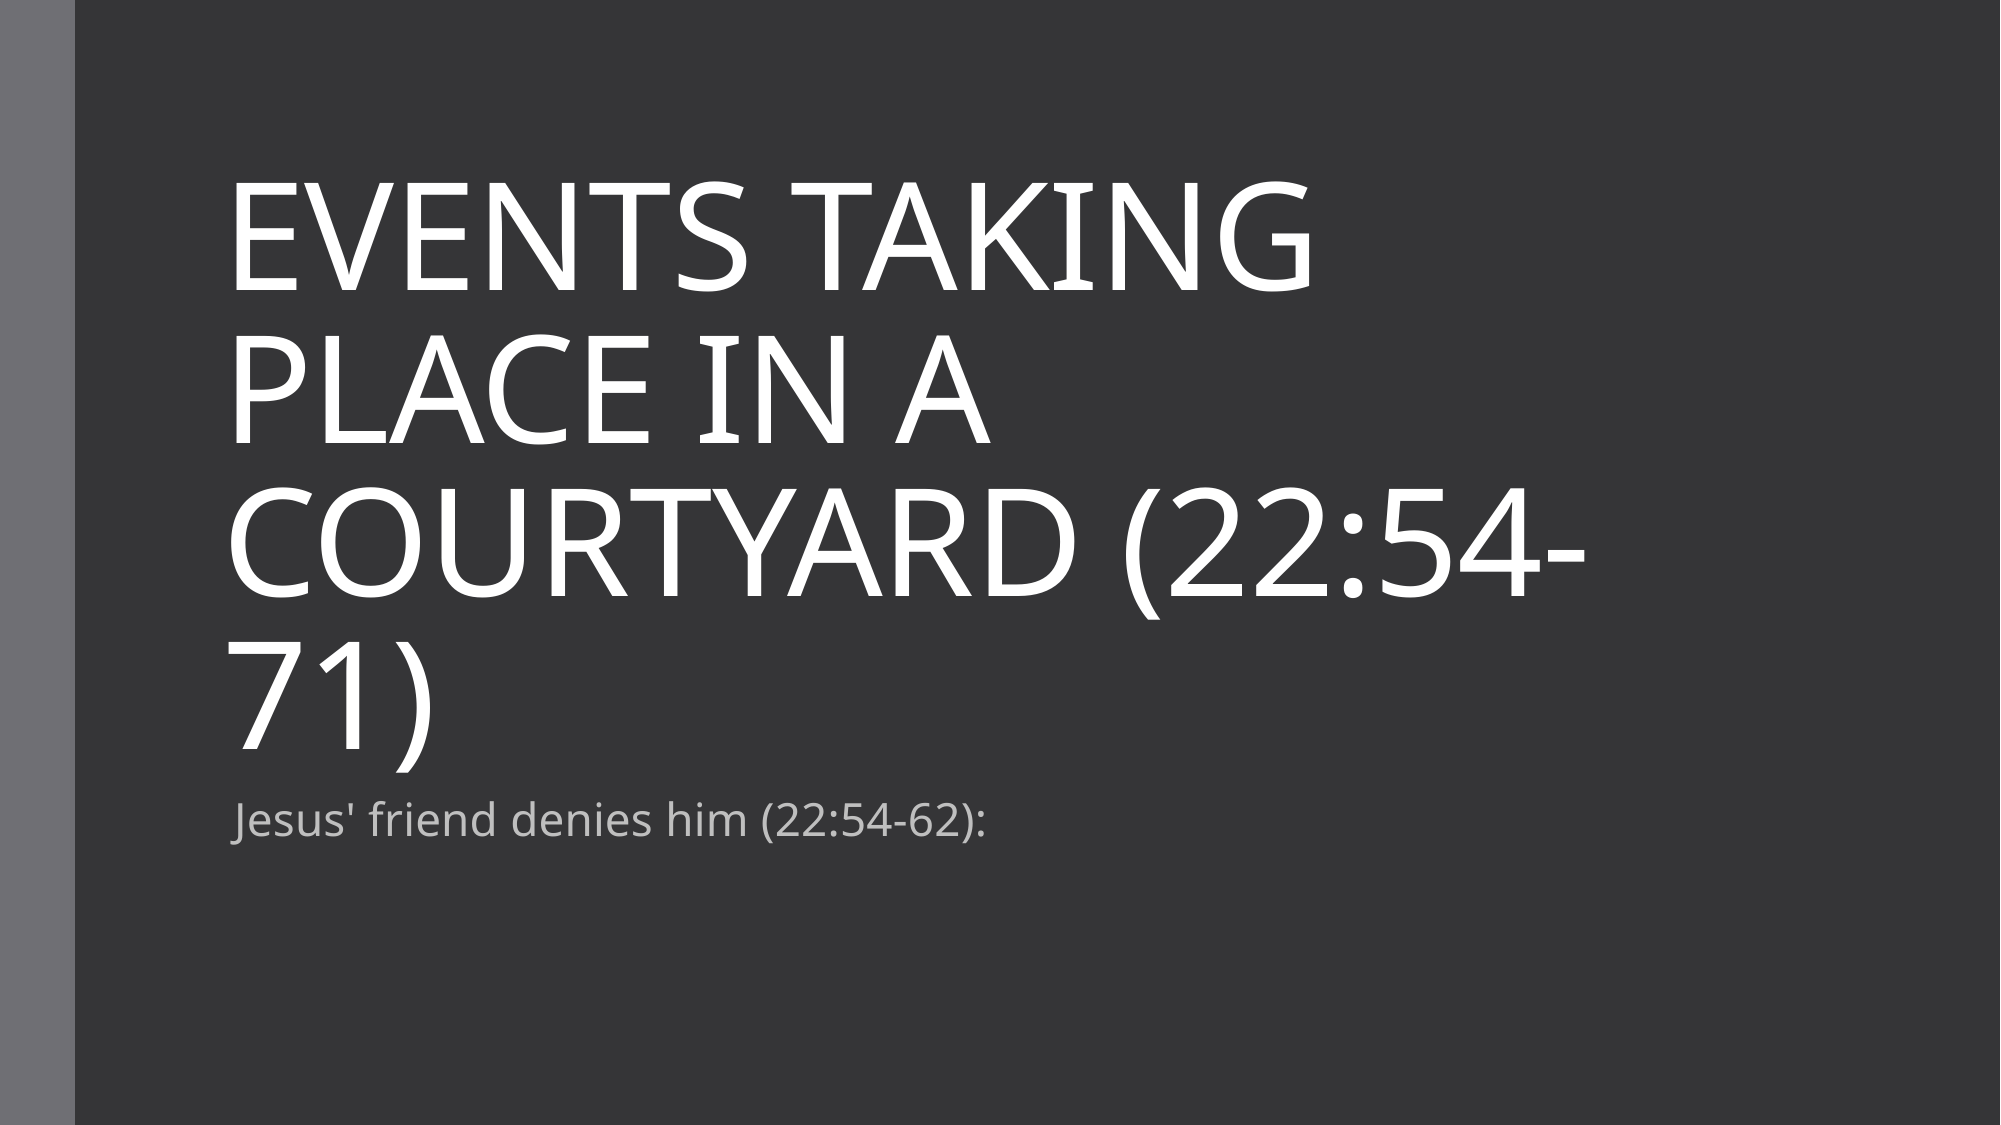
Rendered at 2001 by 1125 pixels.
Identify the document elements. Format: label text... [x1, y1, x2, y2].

subtitle Jesus' friend denies him (22:54-62): [206, 787, 1752, 1066]
title EVENTS TAKING PLACE IN A COURTYARD (22:54-71) [206, 124, 1752, 787]
